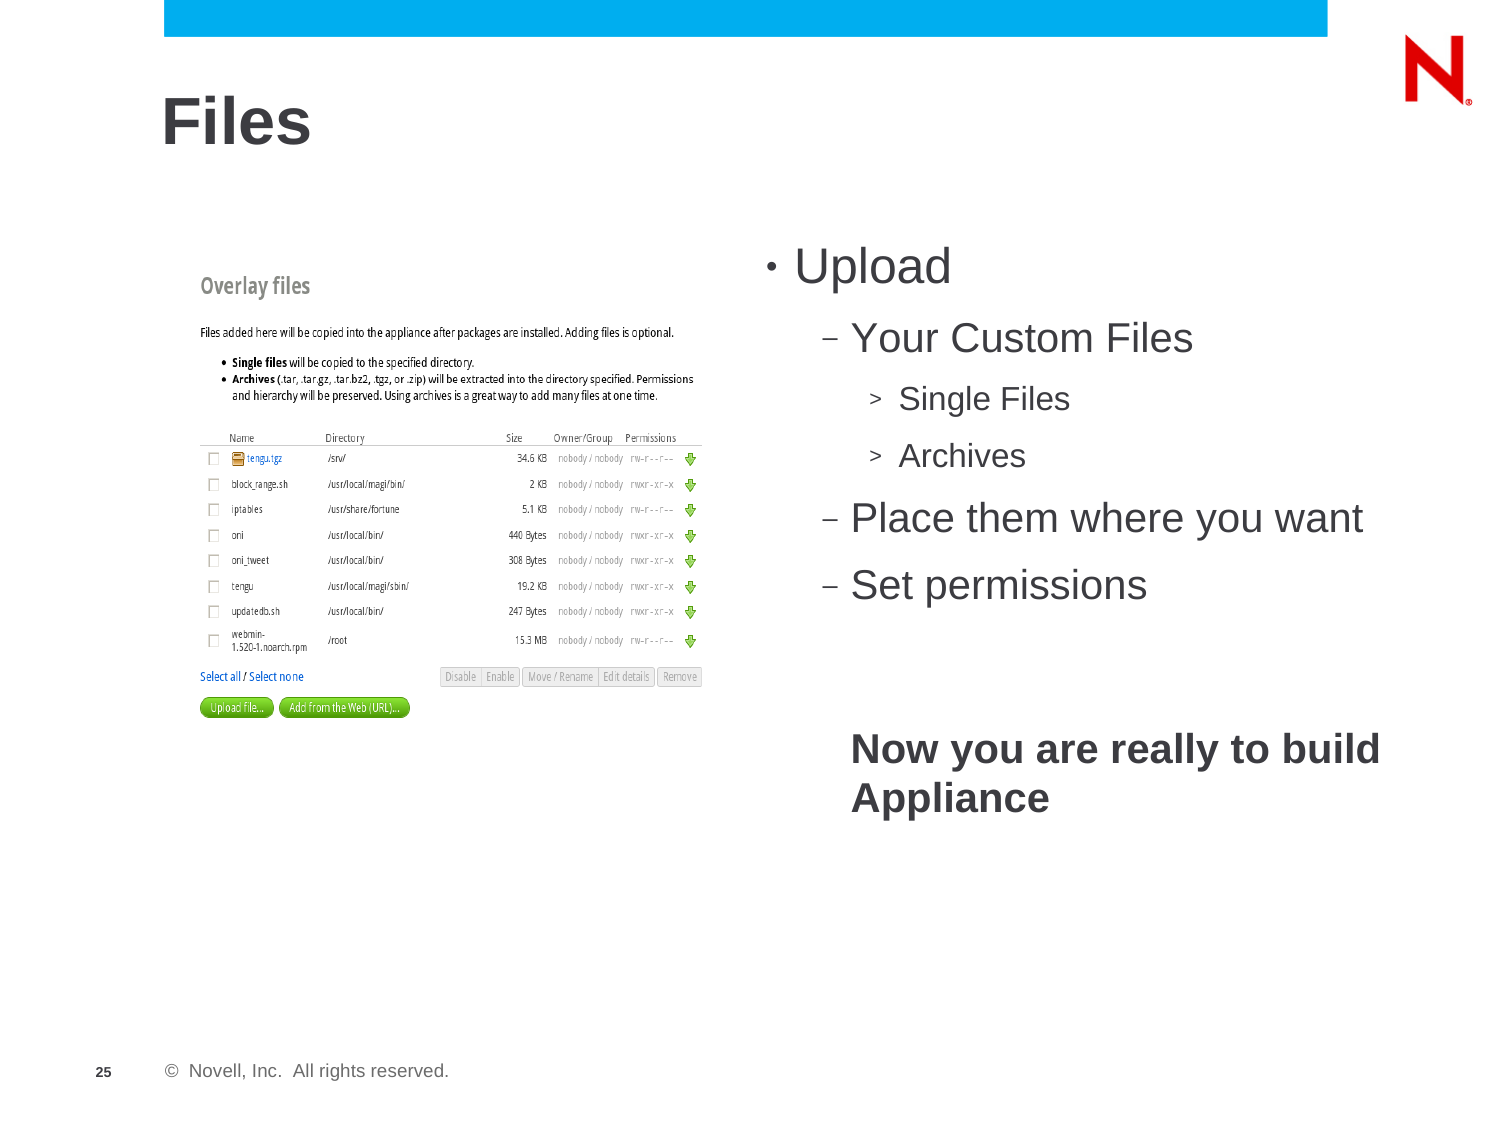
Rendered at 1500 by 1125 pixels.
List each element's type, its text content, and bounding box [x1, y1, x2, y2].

title Files [161, 41, 1383, 205]
picture [1403, 32, 1473, 107]
picture [179, 270, 722, 770]
list Upload Your Custom Files Single Files Archives Place them where you want Set permissions Now you are really to build Appliance [766, 235, 1416, 967]
